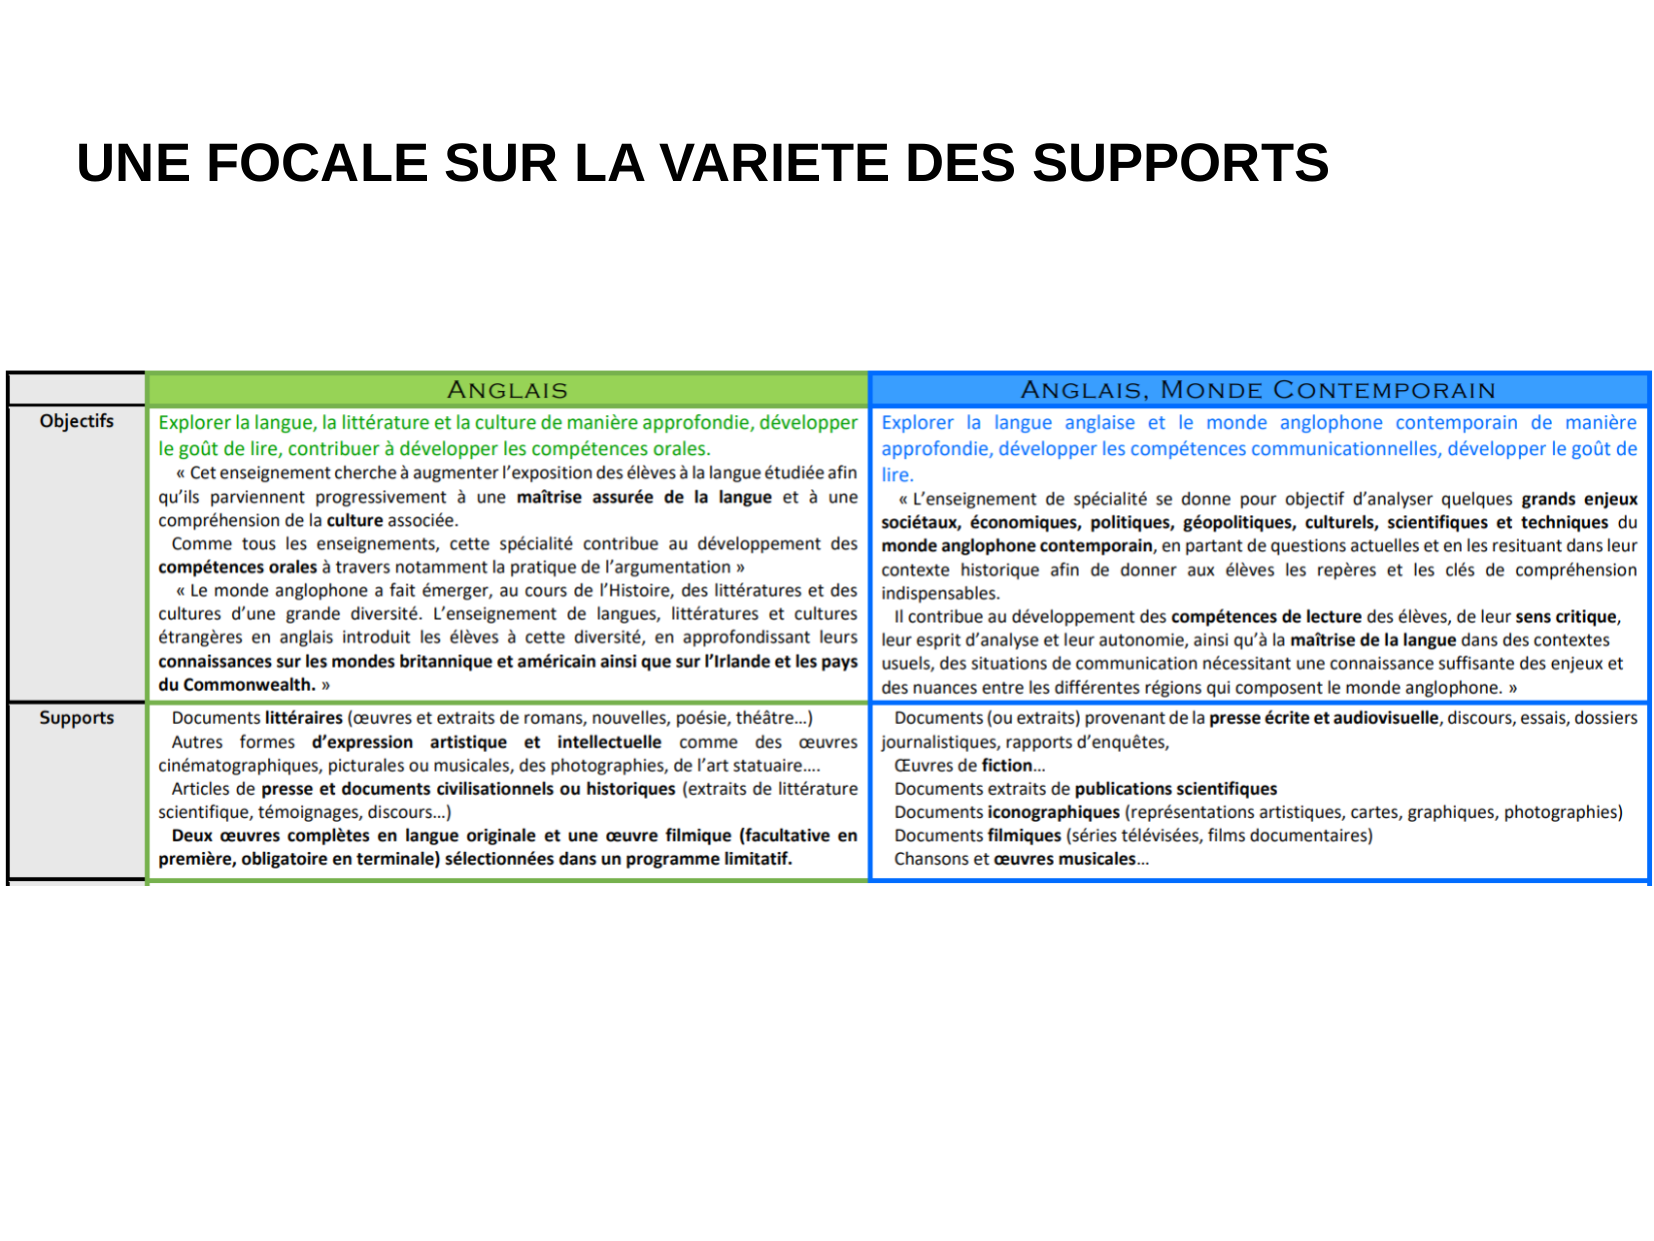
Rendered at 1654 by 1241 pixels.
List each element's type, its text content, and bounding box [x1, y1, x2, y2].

title UNE FOCALE SUR LA VARIETE DES SUPPORTS [76, 58, 1565, 266]
picture [0, 356, 1654, 886]
